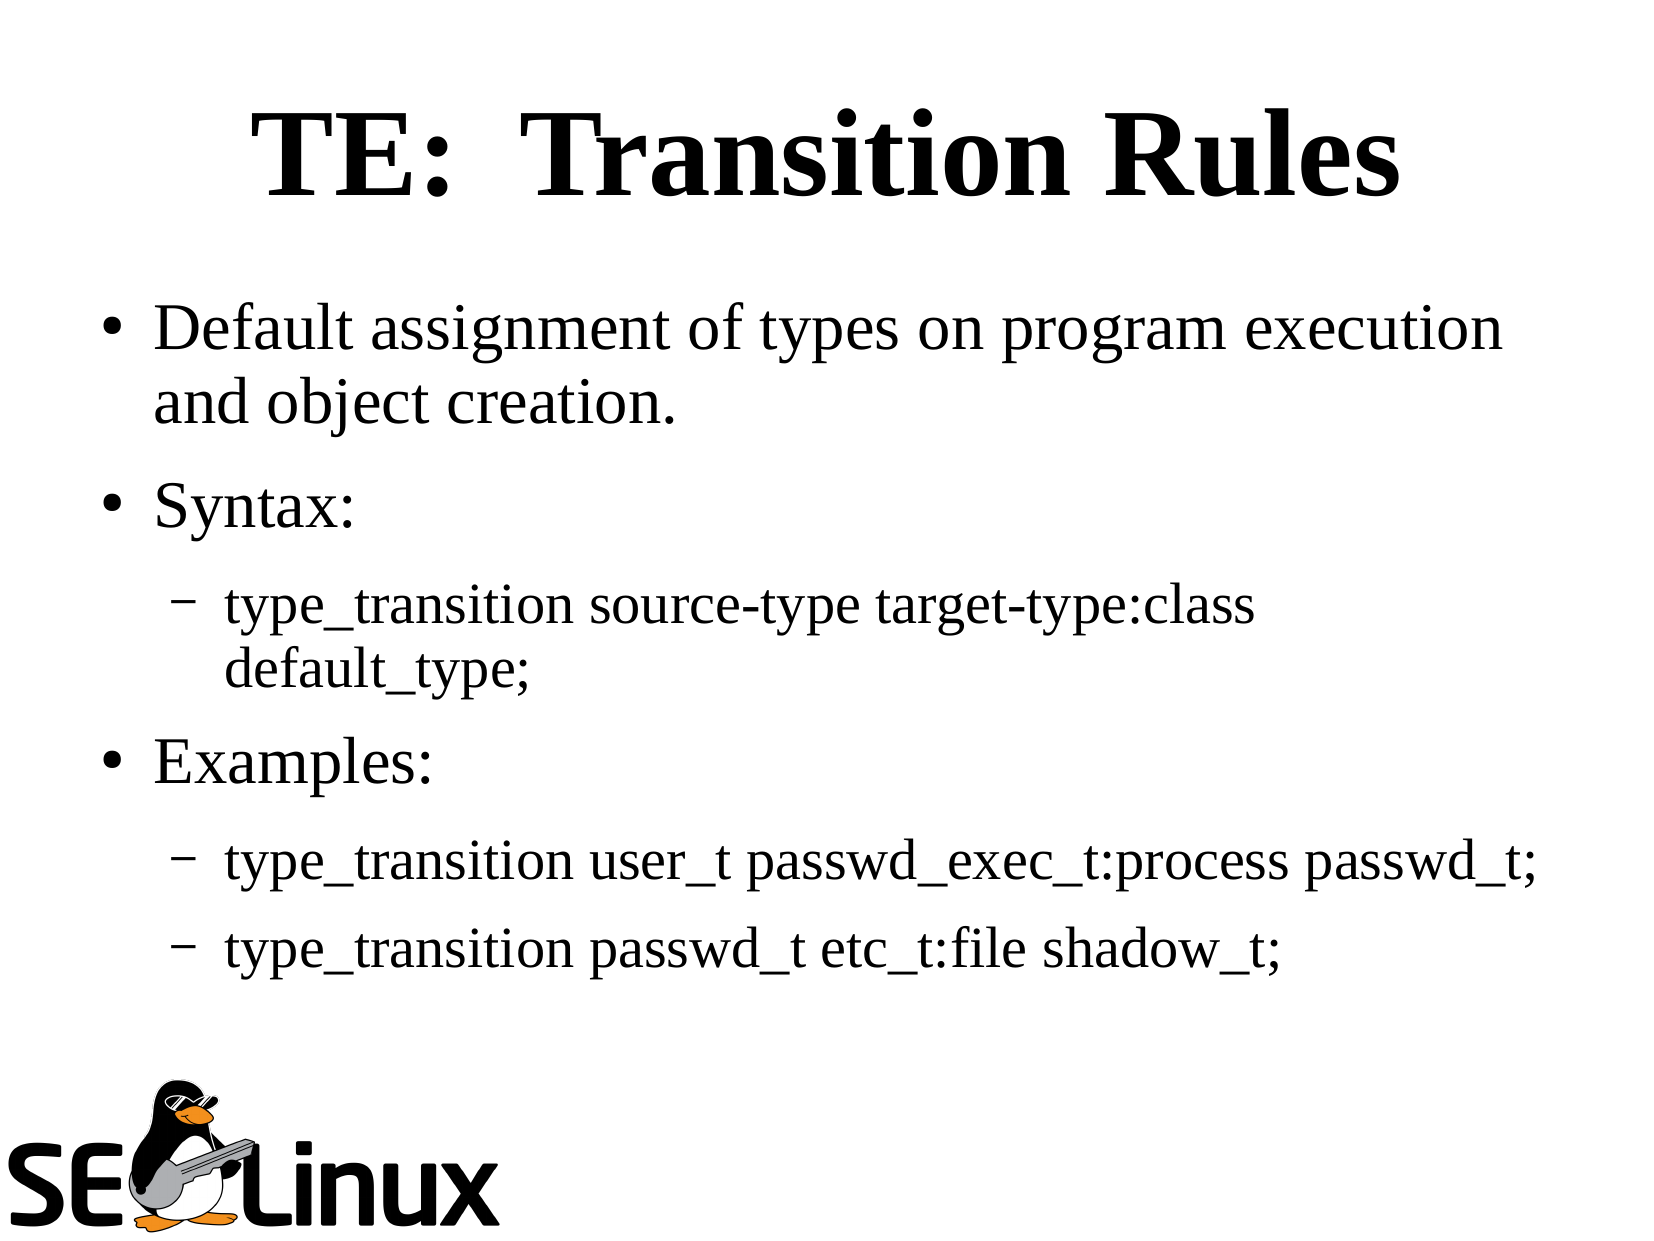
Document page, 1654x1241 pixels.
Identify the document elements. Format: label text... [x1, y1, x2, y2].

title TE: Transition Rules [82, 49, 1571, 257]
list Default assignment of types on program execution and object creation. Syntax: type_transition source-type target-type:class default_type; Examples: type_transition user_t passwd_exec_t:process passwd_t; type_transition passwd_t etc_t:file shadow_t; [82, 290, 1571, 1010]
picture [0, 919, 526, 1241]
